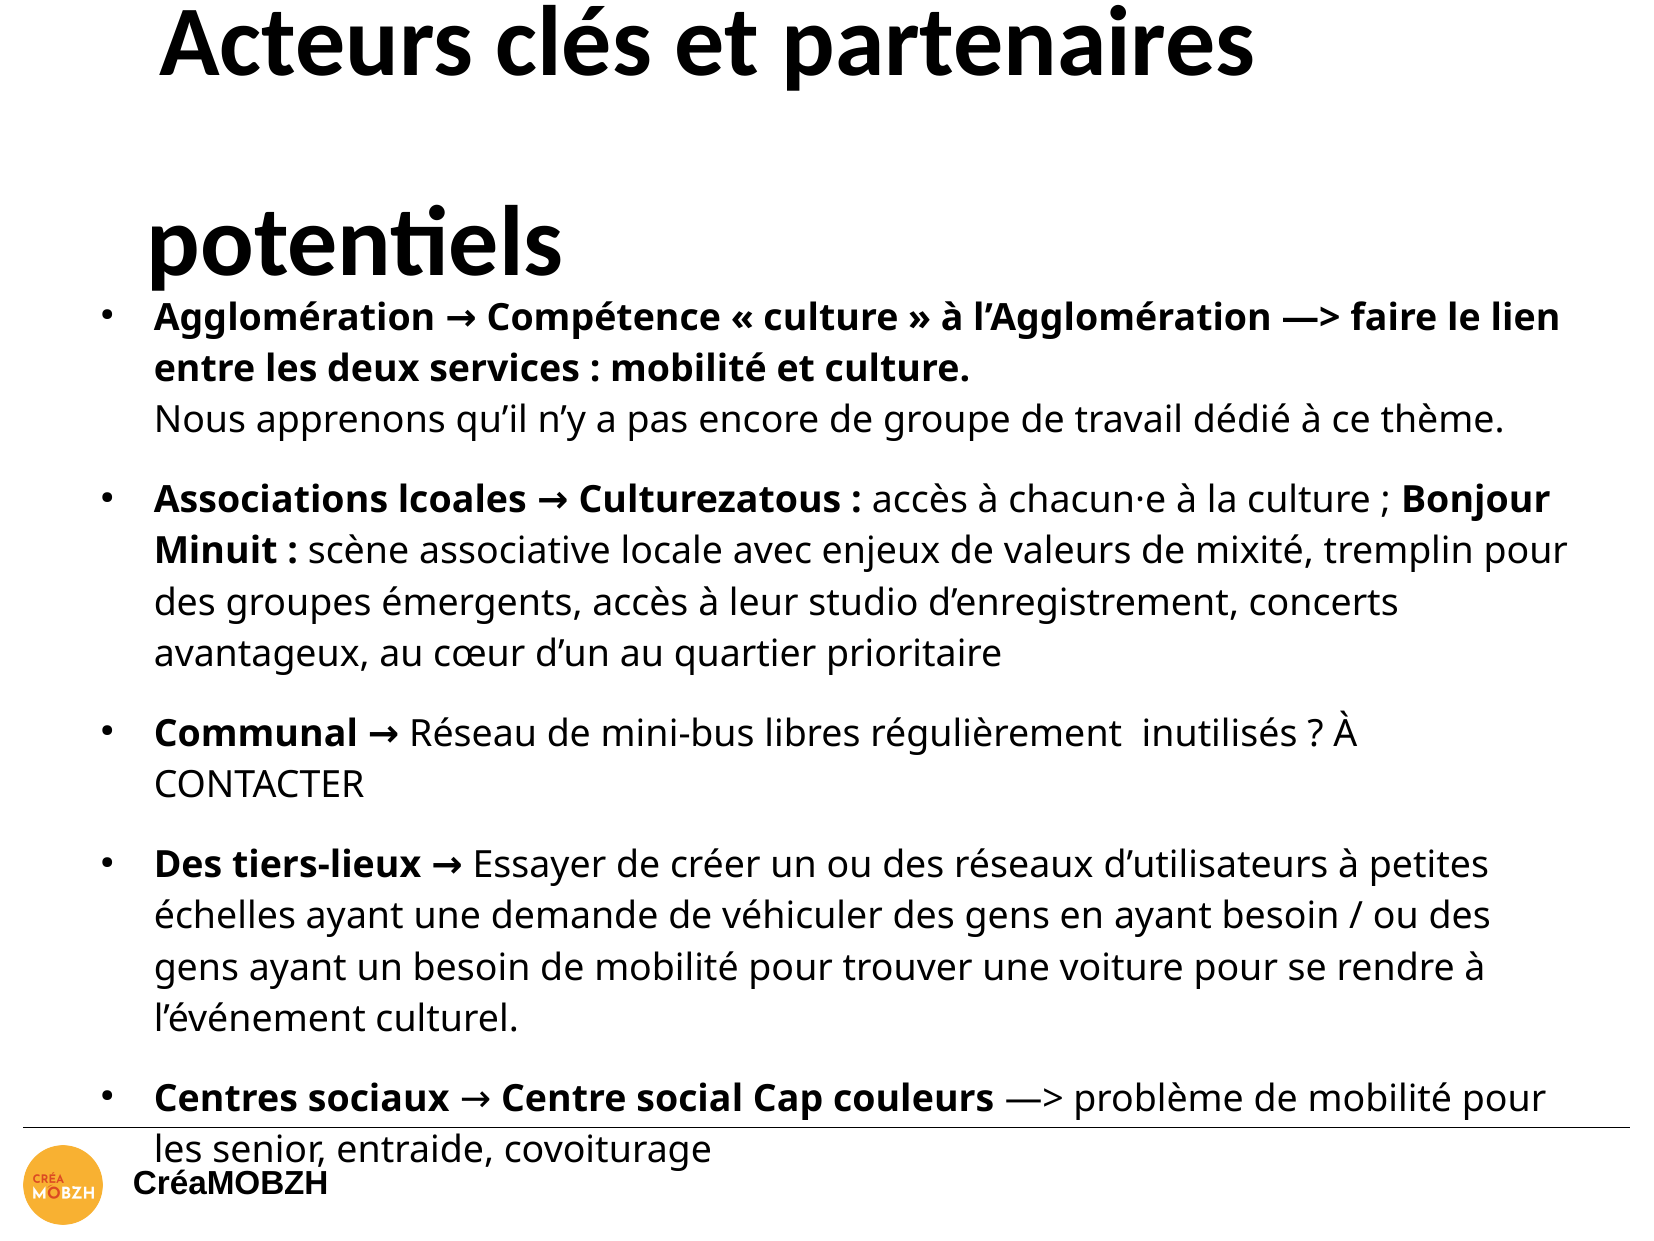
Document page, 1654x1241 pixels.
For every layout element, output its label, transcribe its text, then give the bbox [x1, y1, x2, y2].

text_box CréaMOBZH [118, 1157, 1040, 1241]
title Acteurs clés et partenaires potentiels [11, 47, 1347, 255]
picture [23, 1145, 103, 1225]
list Agglomération → Compétence « culture » à l’Agglomération —> faire le lien entre les deux services : mobilité et culture. Nous apprenons qu’il n’y a pas encore de groupe de travail dédié à ce thème. Associations lcoales → Culturezatous : accès à chacun·e à la culture ; Bonjour Minuit : scène associative locale avec enjeux de valeurs de mixité, tremplin pour des groupes émergents, accès à leur studio d’enregistrement, concerts avantageux, au cœur d’un au quartier prioritaire Communal → Réseau de mini-bus libres régulièrement inutilisés ? À CONTACTER Des tiers-lieux → Essayer de créer un ou des réseaux d’utilisateurs à petites échelles ayant une demande de véhiculer des gens en ayant besoin / ou des gens ayant un besoin de mobilité pour trouver une voiture pour se rendre à l’événement culturel. Centres sociaux → Centre social Cap couleurs —> problème de mobilité pour les senior, entraide, covoiturage [82, 290, 1571, 1109]
